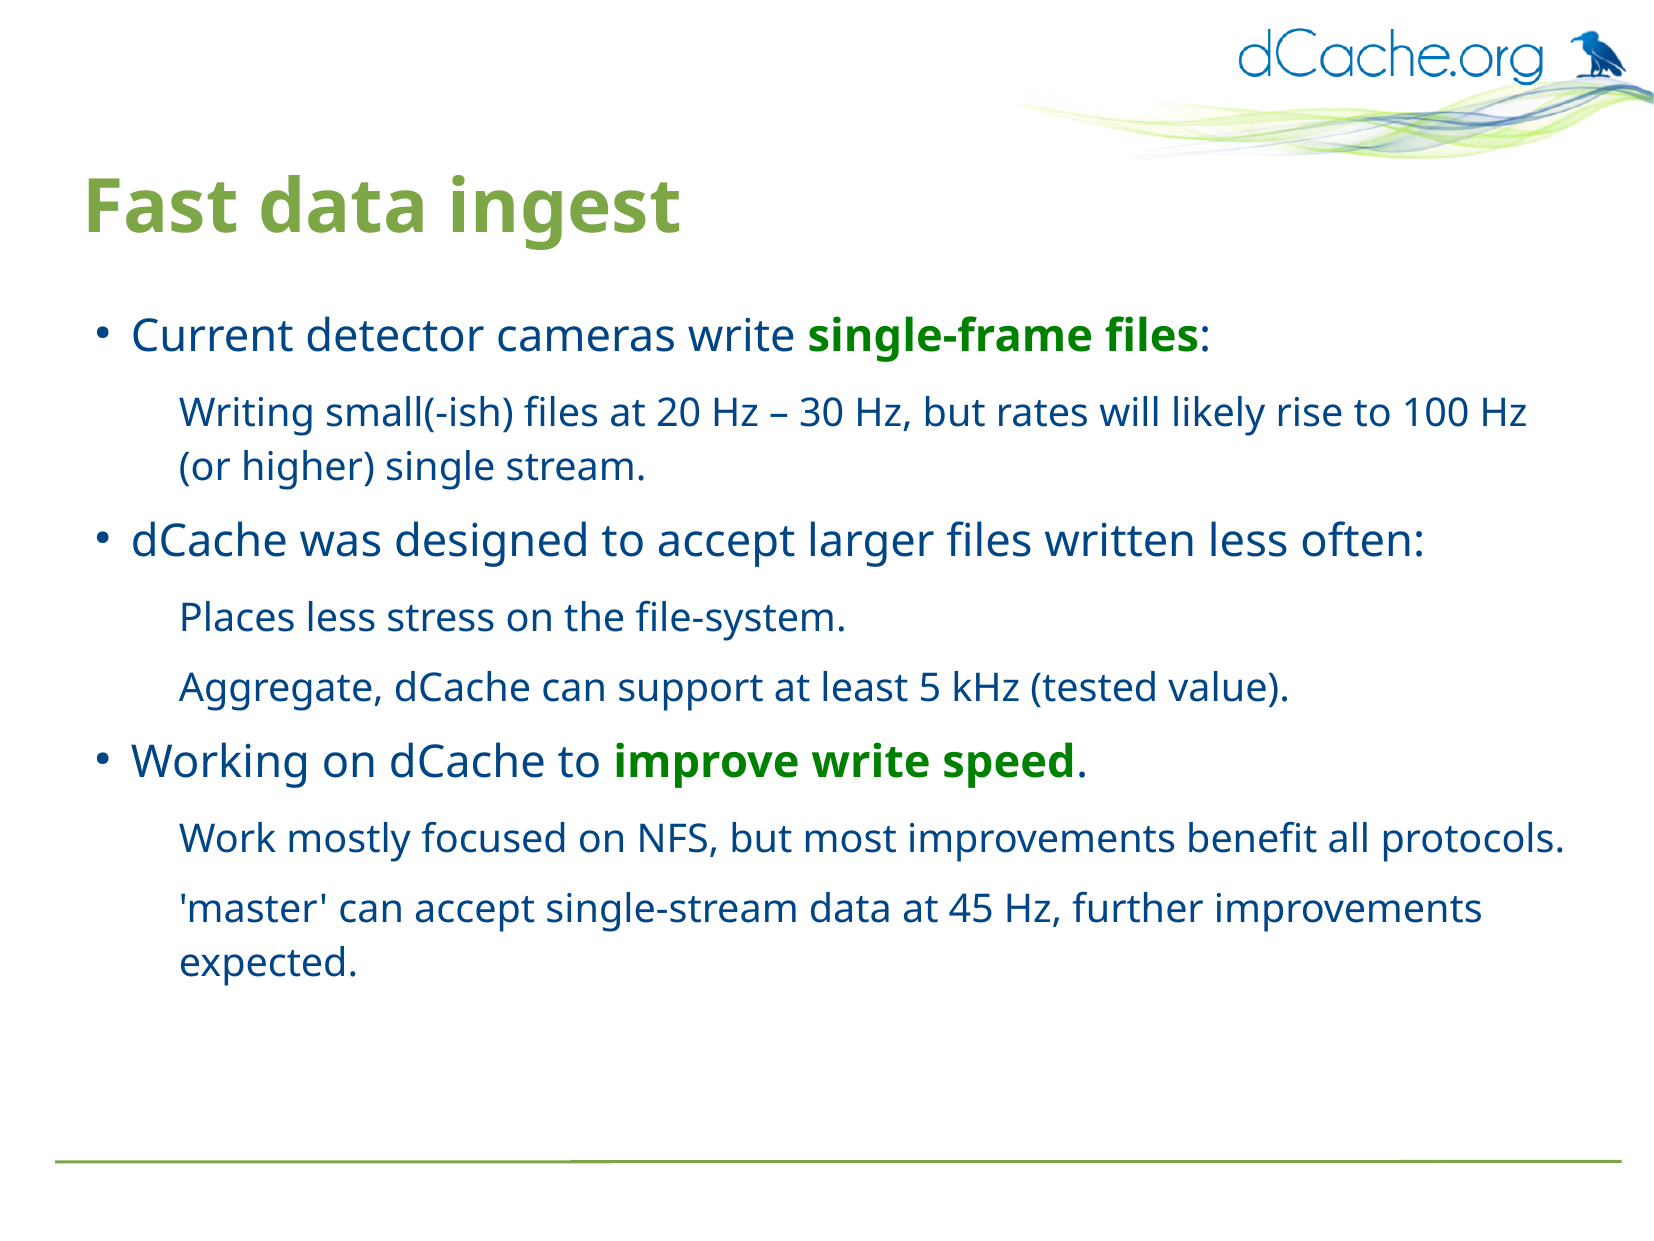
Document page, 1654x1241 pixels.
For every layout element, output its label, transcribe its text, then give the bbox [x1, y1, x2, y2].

title Fast data ingest [82, 155, 1605, 252]
picture [956, 16, 1654, 169]
list Current detector cameras write single-frame files: Writing small(-ish) files at 20 Hz – 30 Hz, but rates will likely rise to 100 Hz (or higher) single stream. dCache was designed to accept larger files written less often: Places less stress on the file-system. Aggregate, dCache can support at least 5 kHz (tested value). Working on dCache to improve write speed. Work mostly focused on NFS, but most improvements benefit all protocols. 'master' can accept single-stream data at 45 Hz, further improvements expected. [82, 302, 1571, 1023]
